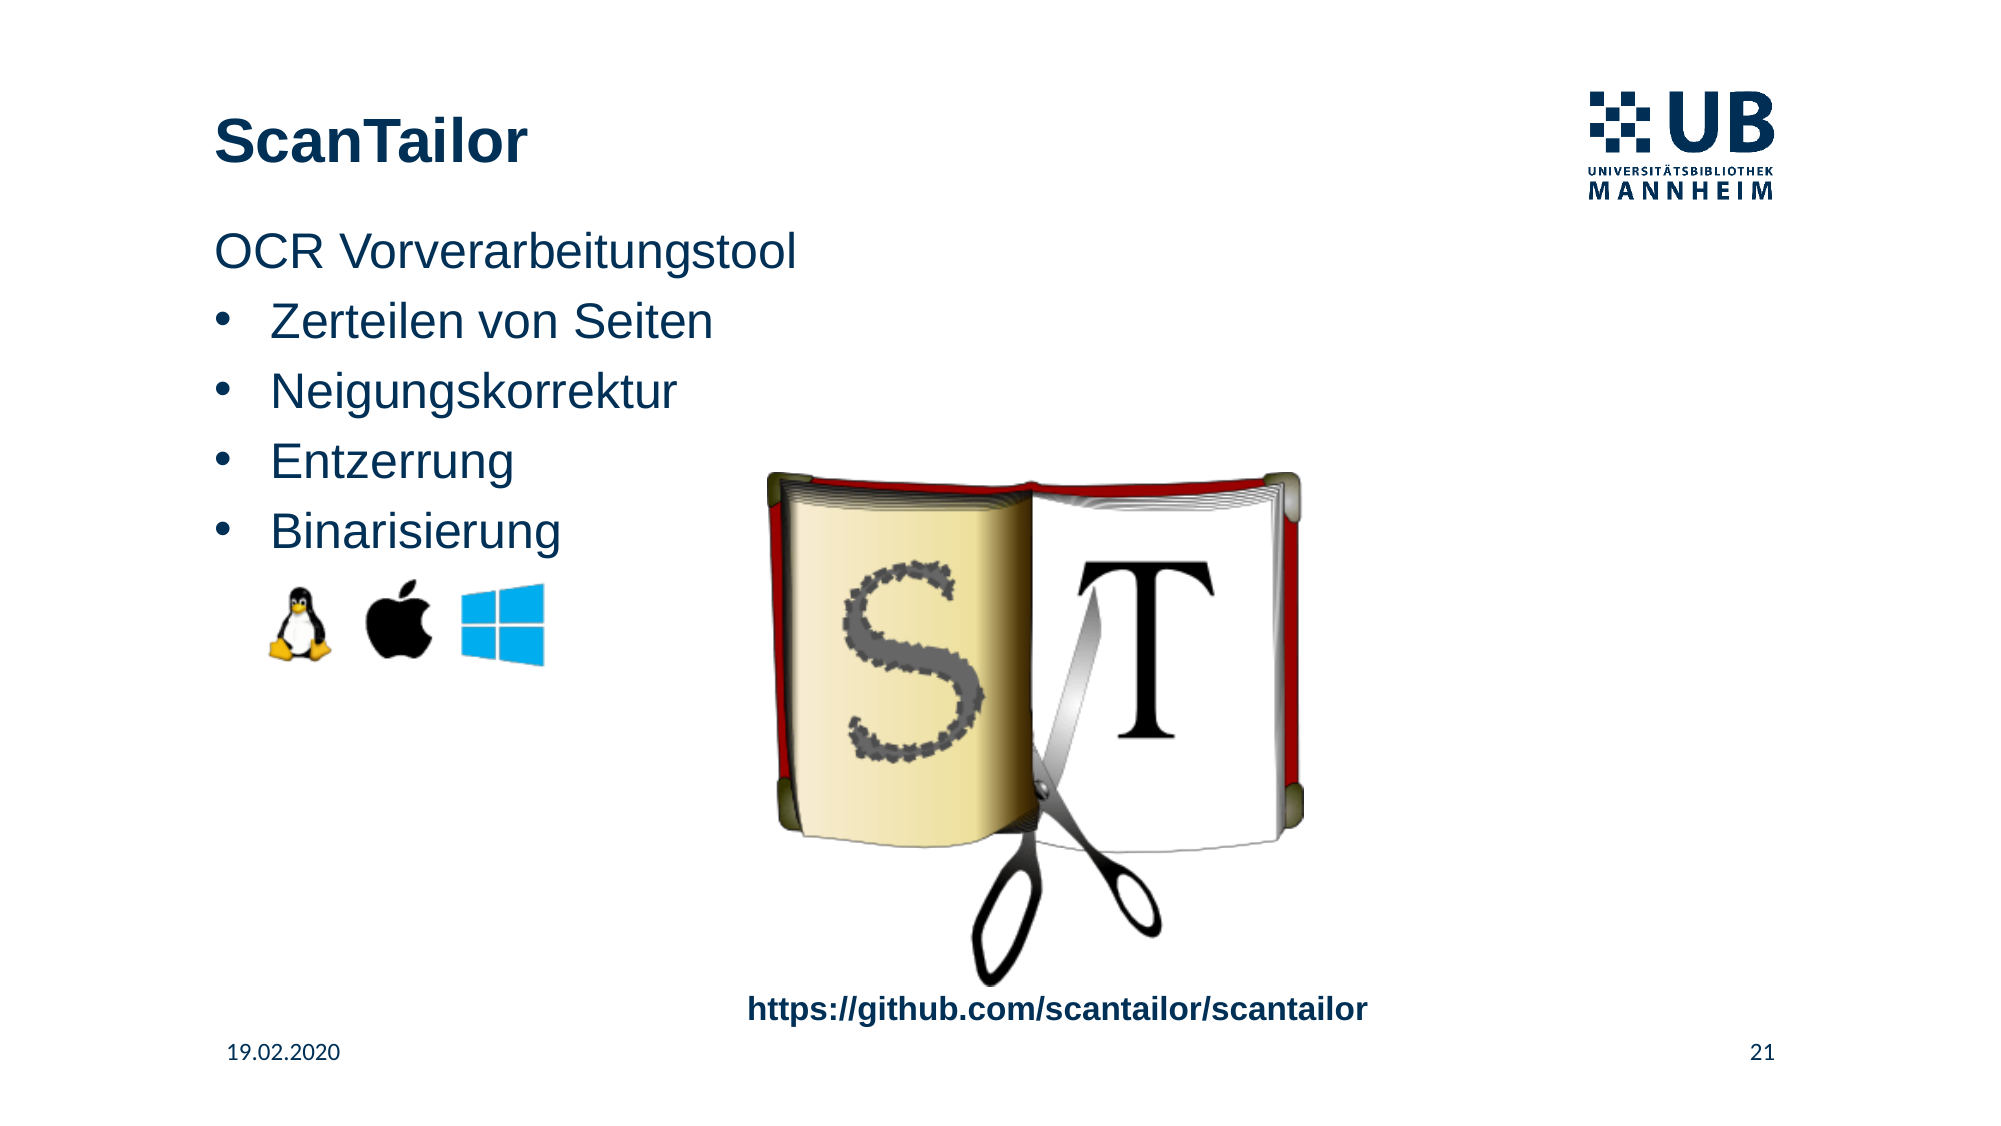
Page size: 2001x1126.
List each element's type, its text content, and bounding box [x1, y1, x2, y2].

picture [1582, 85, 1779, 204]
slide_number <Foliennummer> [1544, 1035, 1776, 1066]
picture [361, 578, 567, 676]
list OCR Vorverarbeitungstool Zerteilen von Seiten Neigungskorrektur Entzerrung Binarisierung [214, 218, 1762, 934]
title ScanTailor [214, 100, 1603, 218]
picture [767, 472, 1304, 987]
text_box https://github.com/scantailor/scantailor [732, 982, 1441, 1054]
slide_number 19.02.2020 [226, 1035, 693, 1066]
picture [259, 581, 349, 674]
